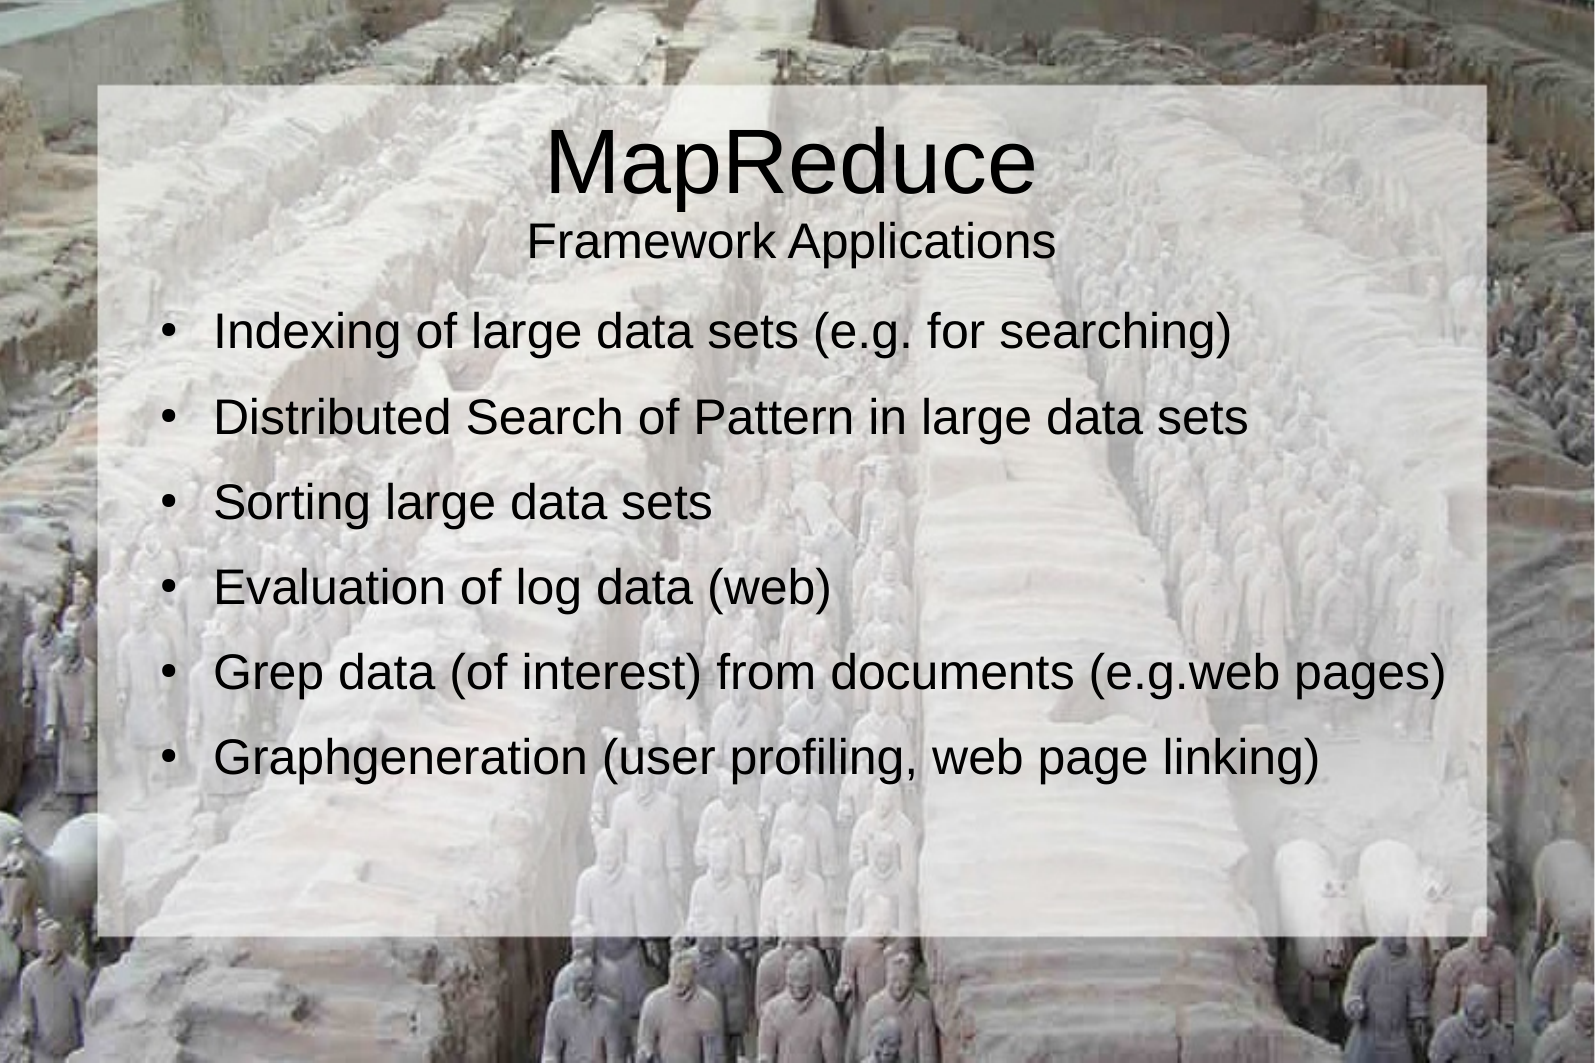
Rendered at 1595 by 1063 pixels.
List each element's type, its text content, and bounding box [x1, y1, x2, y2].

title MapReduce Framework Applications [130, 108, 1453, 272]
list Indexing of large data sets (e.g. for searching) Distributed Search of Pattern in large data sets Sorting large data sets Evaluation of log data (web) Grep data (of interest) from documents (e.g.web pages) Graphgeneration (user profiling, web page linking) [142, 303, 1453, 897]
picture [0, 0, 1595, 1063]
